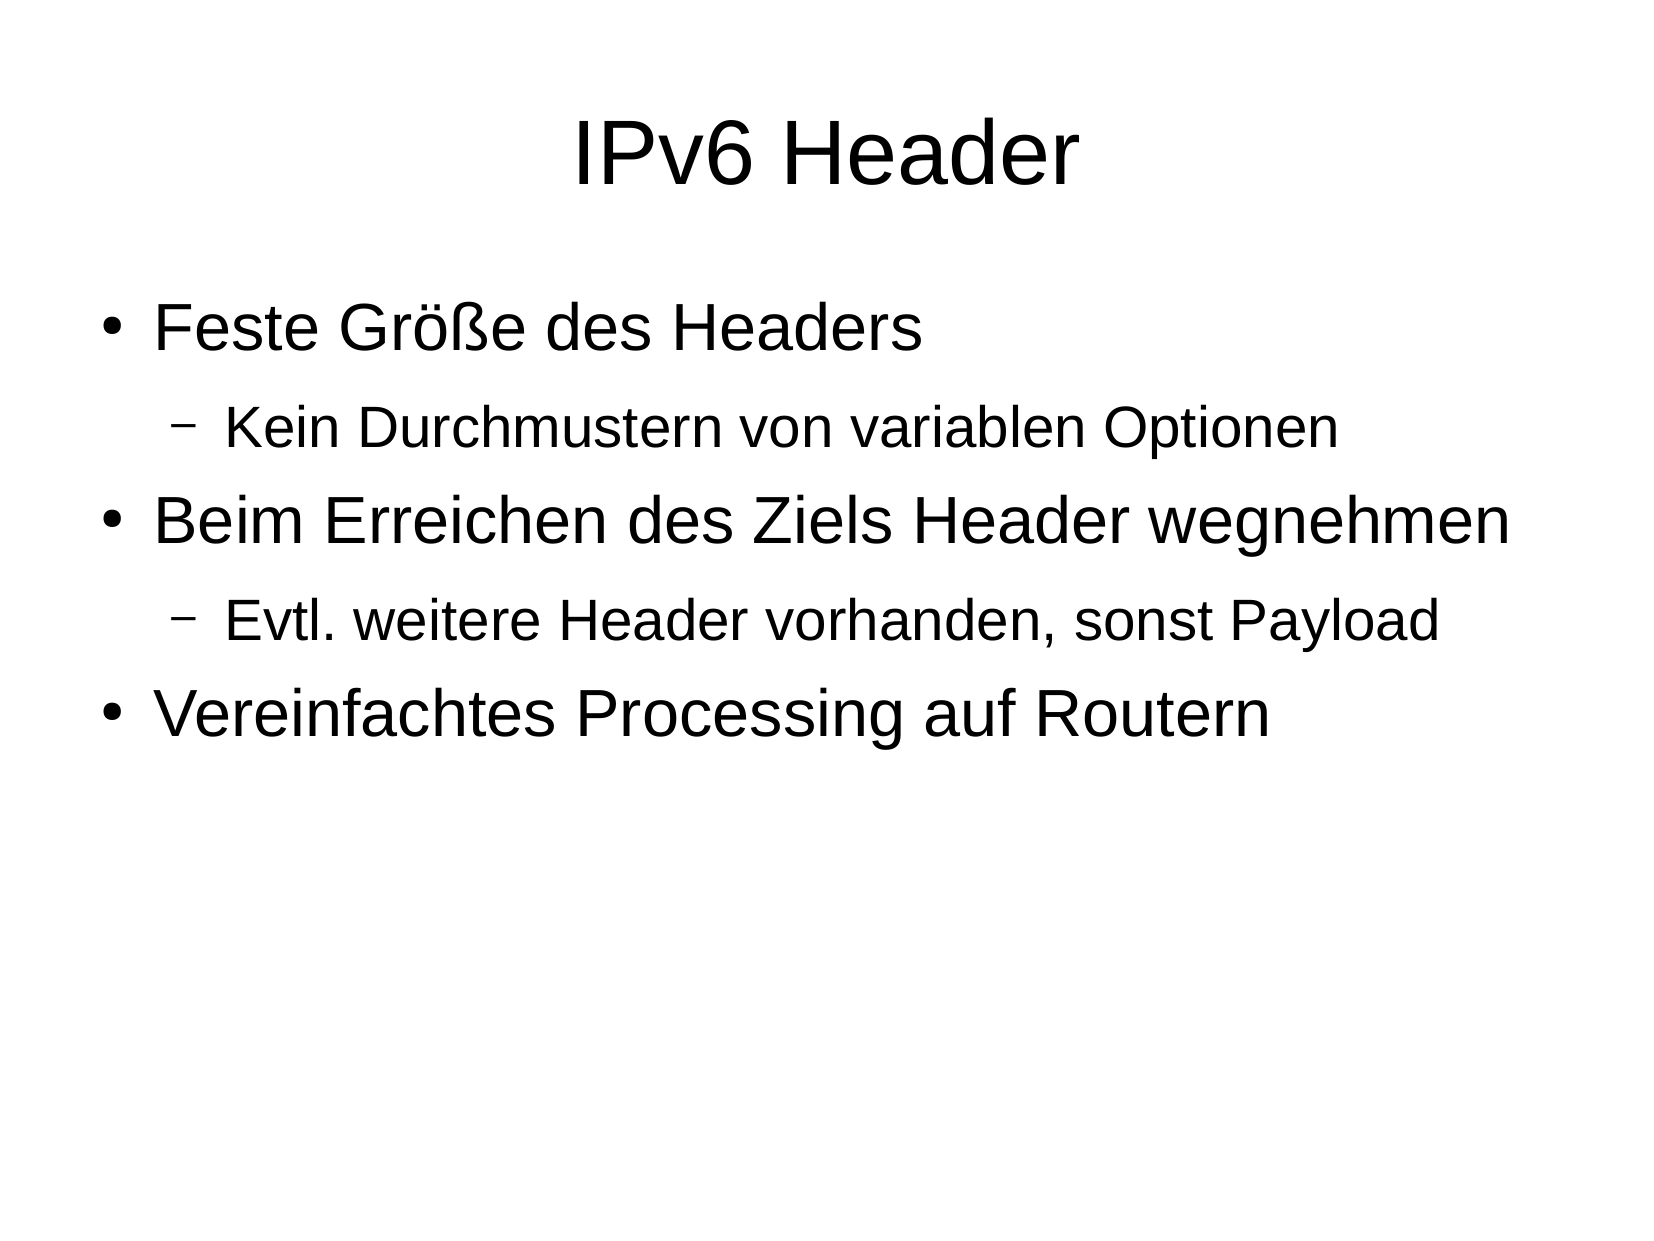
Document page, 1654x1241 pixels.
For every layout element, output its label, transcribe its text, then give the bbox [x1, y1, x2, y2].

list Feste Größe des Headers Kein Durchmustern von variablen Optionen Beim Erreichen des Ziels Header wegnehmen Evtl. weitere Header vorhanden, sonst Payload Vereinfachtes Processing auf Routern [82, 290, 1571, 1010]
title IPv6 Header [82, 49, 1571, 257]
